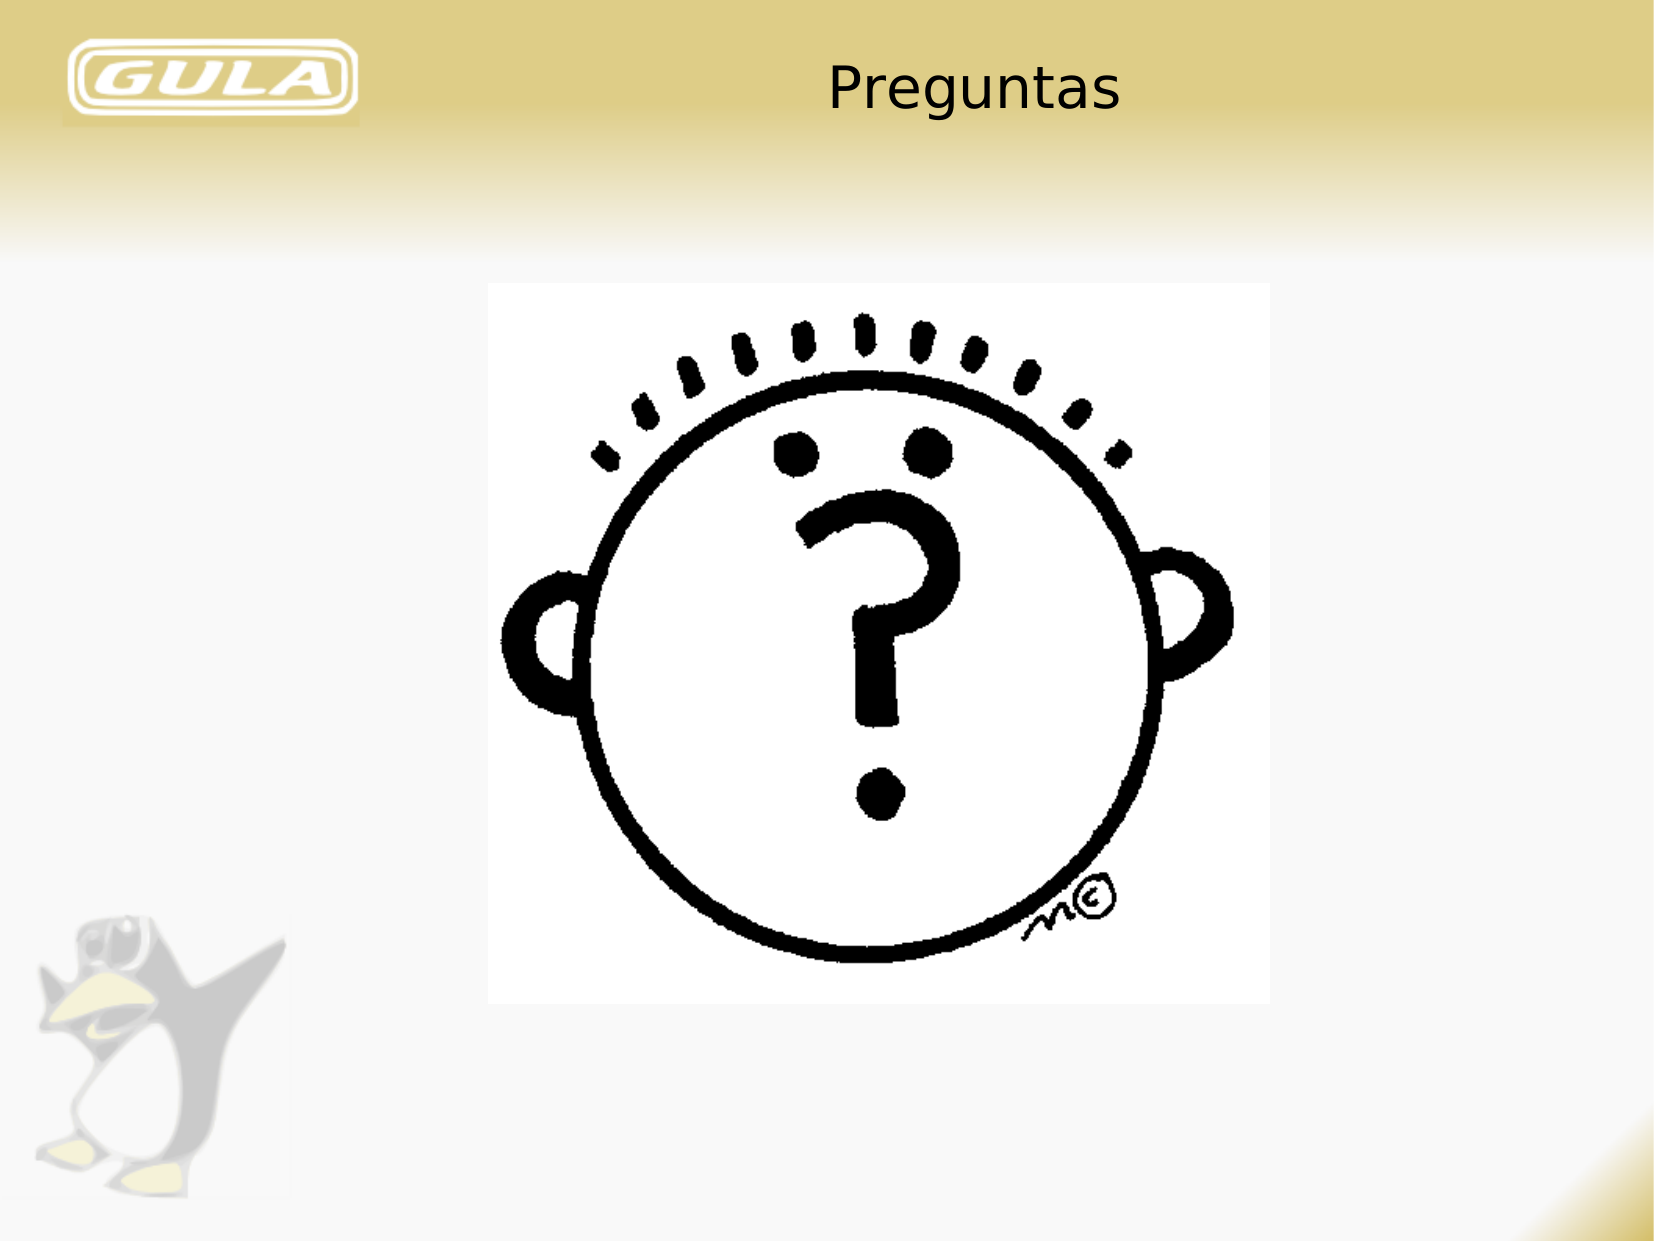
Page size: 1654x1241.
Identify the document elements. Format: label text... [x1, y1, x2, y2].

title Preguntas [383, 23, 1565, 155]
picture [0, 0, 1654, 1241]
